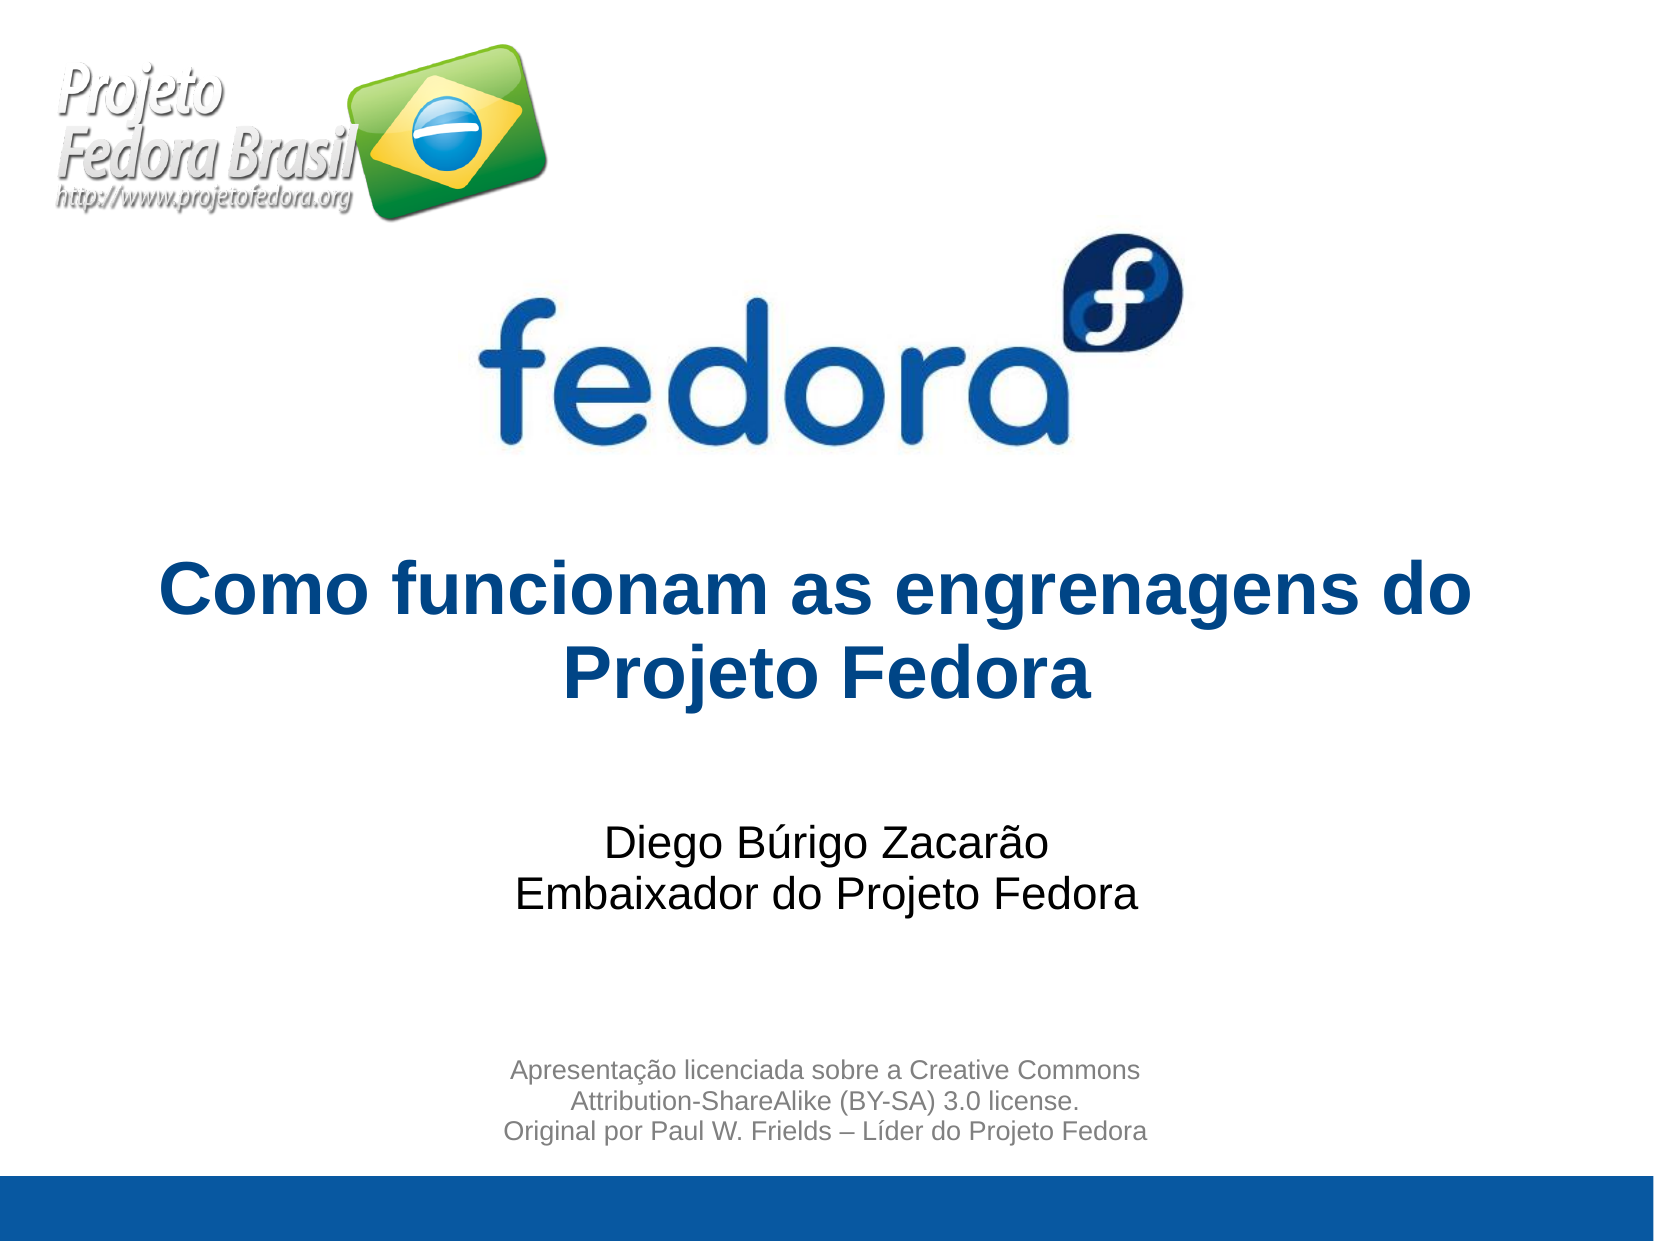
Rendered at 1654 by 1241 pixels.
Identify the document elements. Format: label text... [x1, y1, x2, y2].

text_box Apresentação licenciada sobre a Creative Commons Attribution-ShareAlike (BY-SA) 3.0 license. Original por Paul W. Frields – Líder do Projeto Fedora [225, 1047, 1426, 1154]
picture [0, 1176, 1654, 1241]
title Como funcionam as engrenagens do Projeto Fedora Diego Búrigo Zacarão Embaixador do Projeto Fedora [82, 173, 1571, 1190]
picture [37, 37, 1196, 467]
